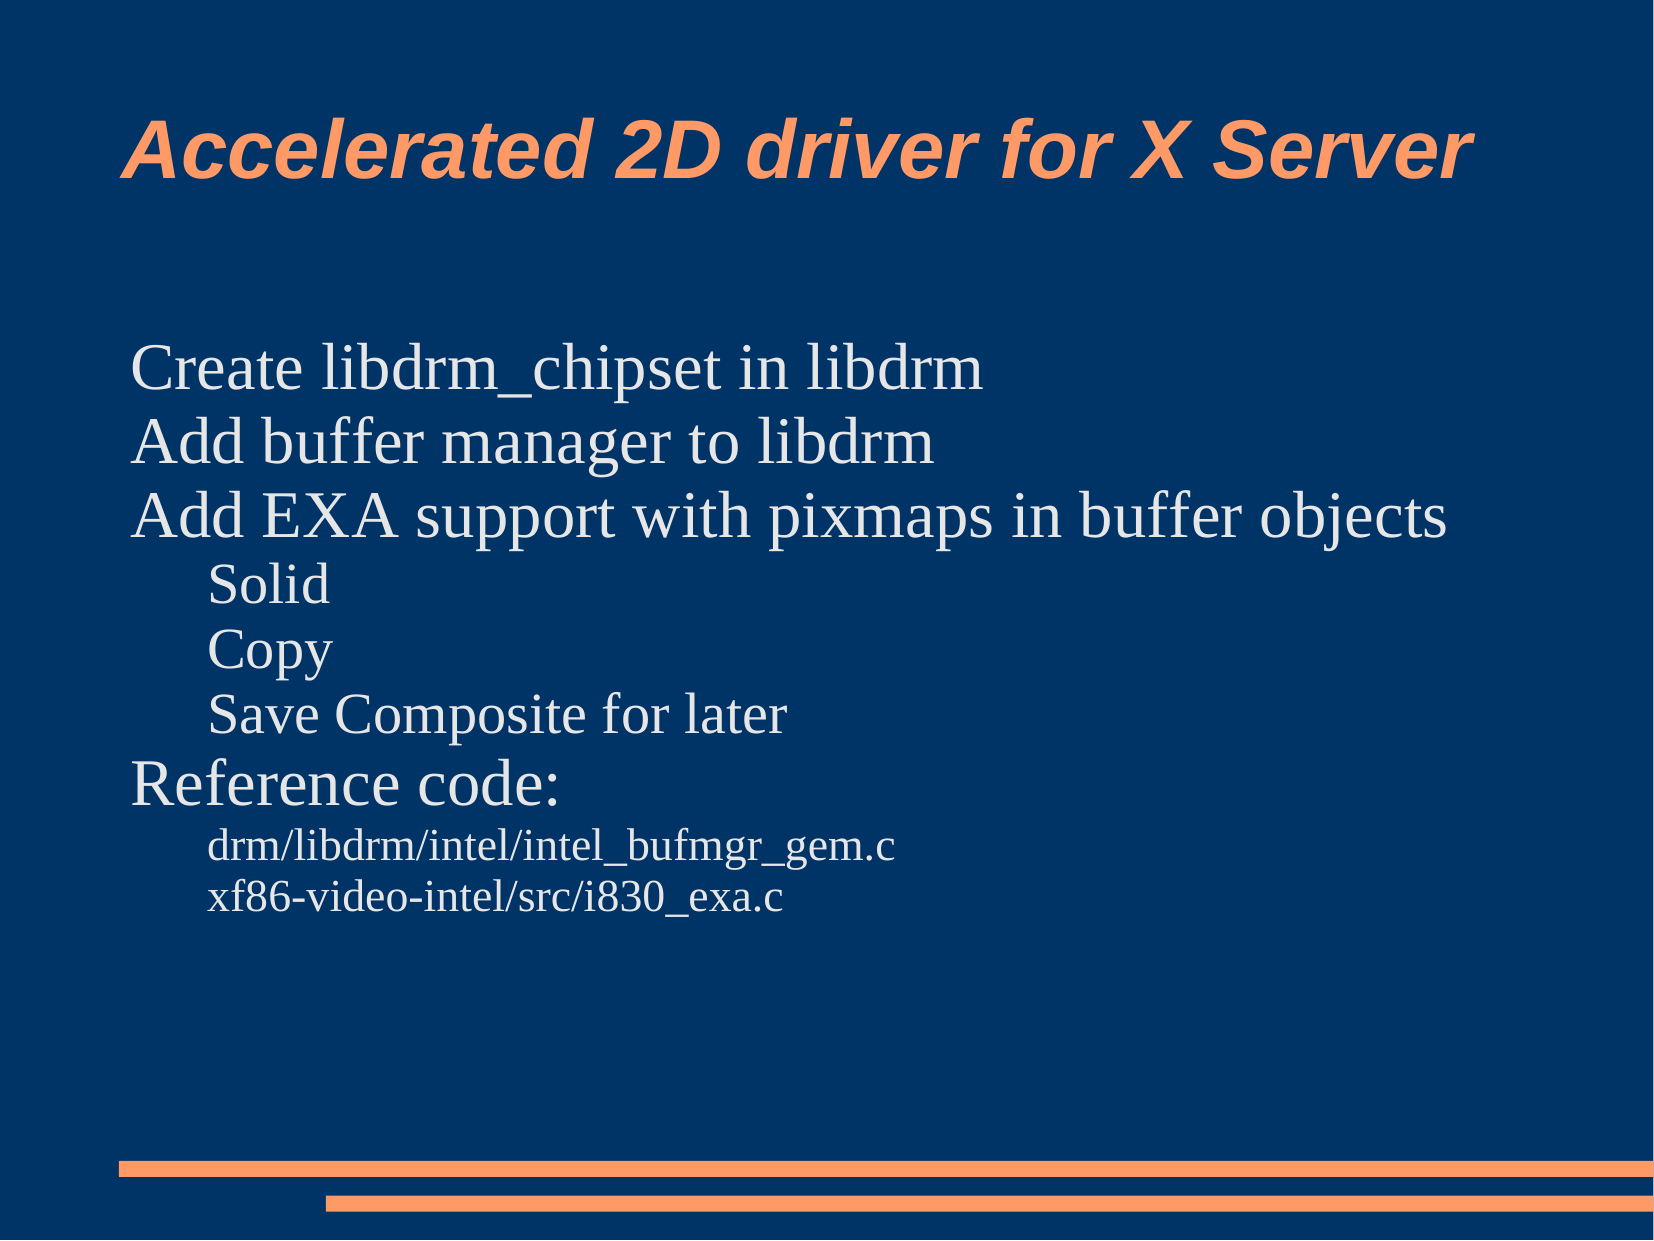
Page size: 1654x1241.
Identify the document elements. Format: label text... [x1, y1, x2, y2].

list Create libdrm_chipset in libdrm Add buffer manager to libdrm Add EXA support with pixmaps in buffer objects Solid Copy Save Composite for later Reference code: drm/libdrm/intel/intel_bufmgr_gem.c xf86-video-intel/src/i830_exa.c [112, 329, 1552, 1126]
title Accelerated 2D driver for X Server [121, 53, 1534, 247]
